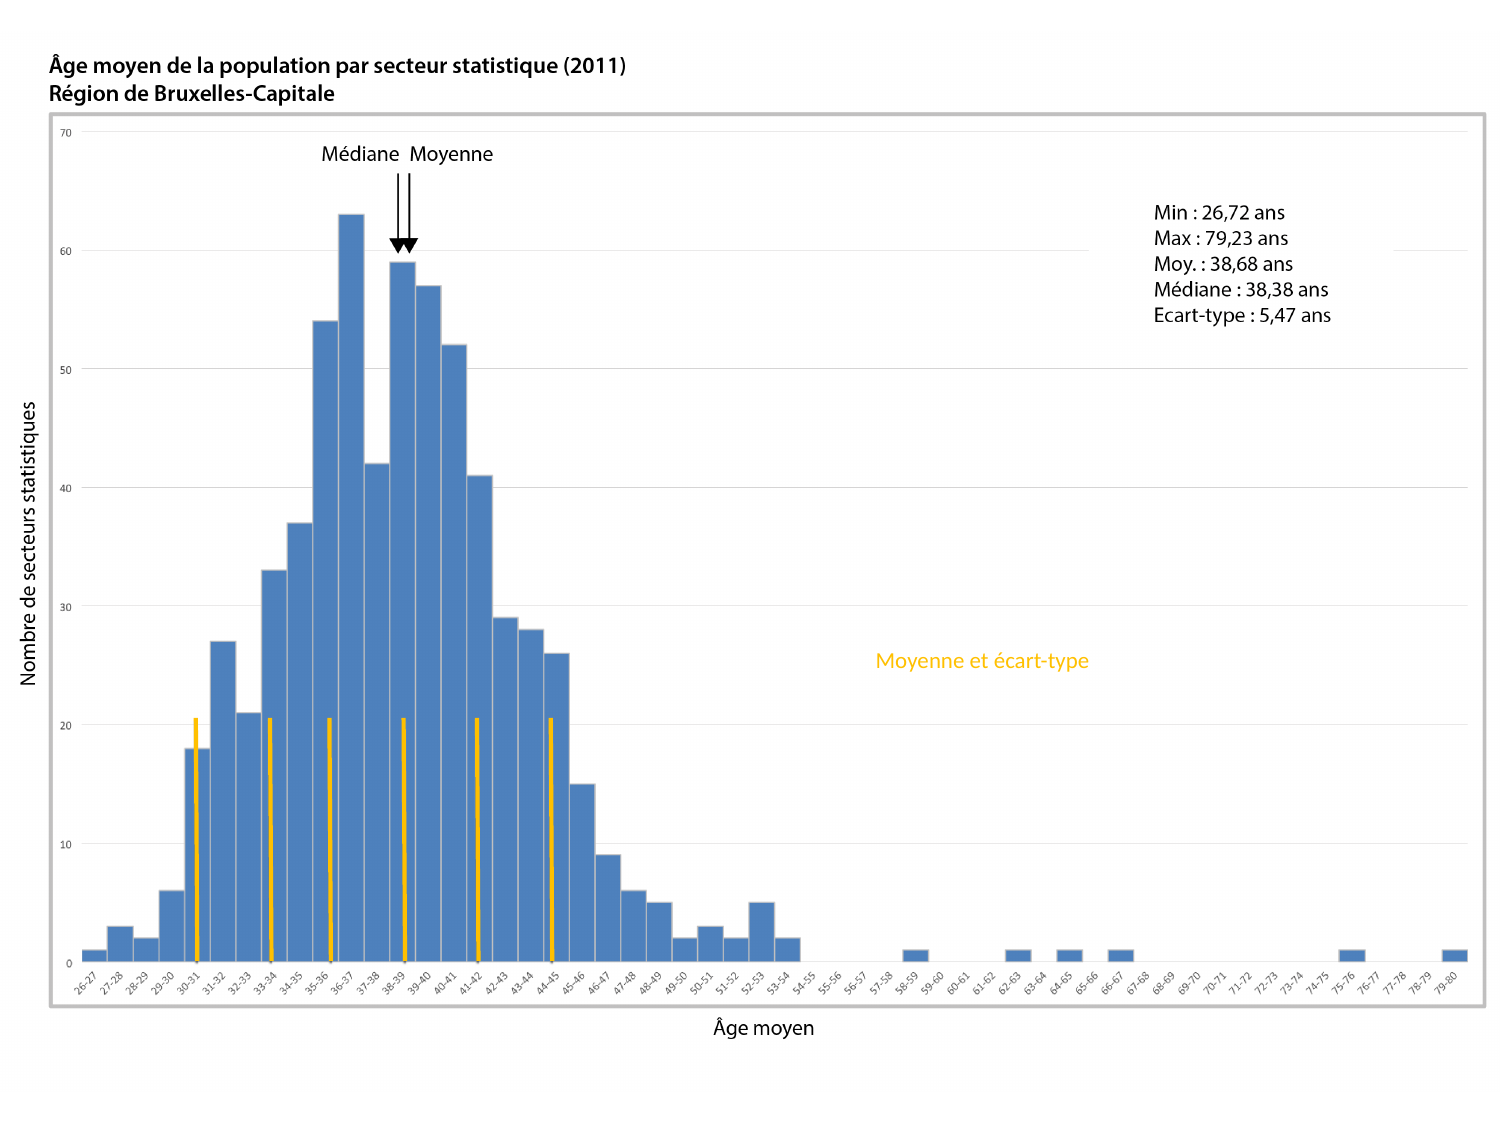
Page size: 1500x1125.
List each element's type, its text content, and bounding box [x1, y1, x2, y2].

picture [0, 31, 1500, 1092]
text_box Moyenne et écart-type [860, 638, 1105, 681]
